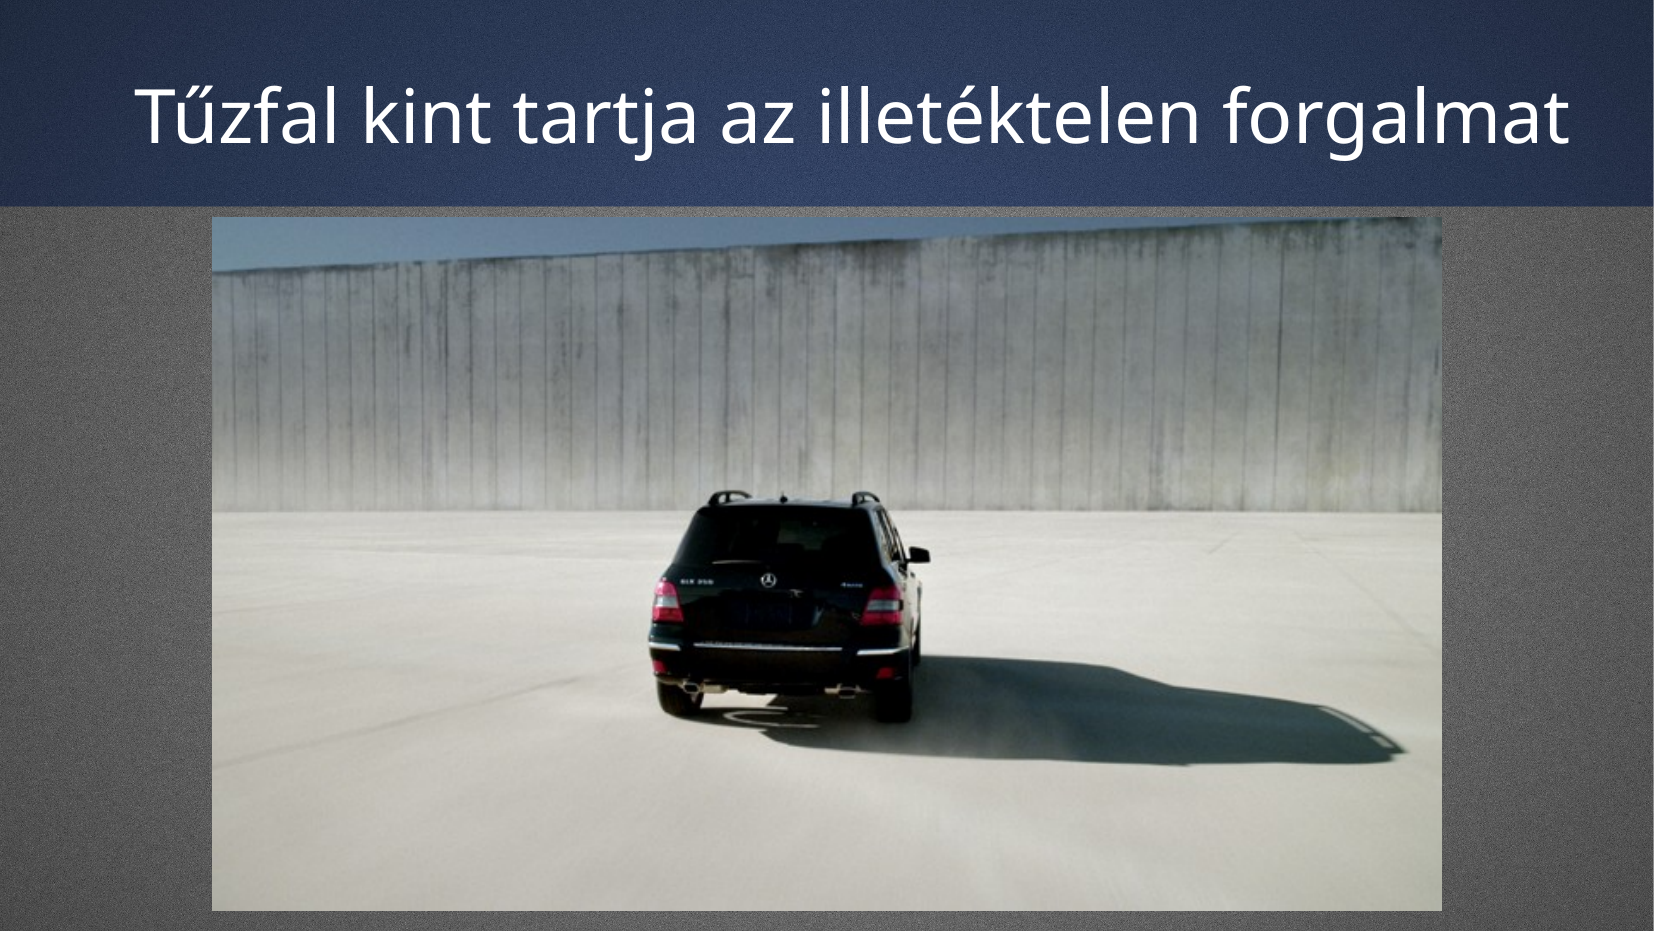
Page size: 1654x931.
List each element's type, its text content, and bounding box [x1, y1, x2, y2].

picture [0, 0, 1654, 931]
title Tűzfal kint tartja az illetéktelen forgalmat [82, 27, 1571, 203]
